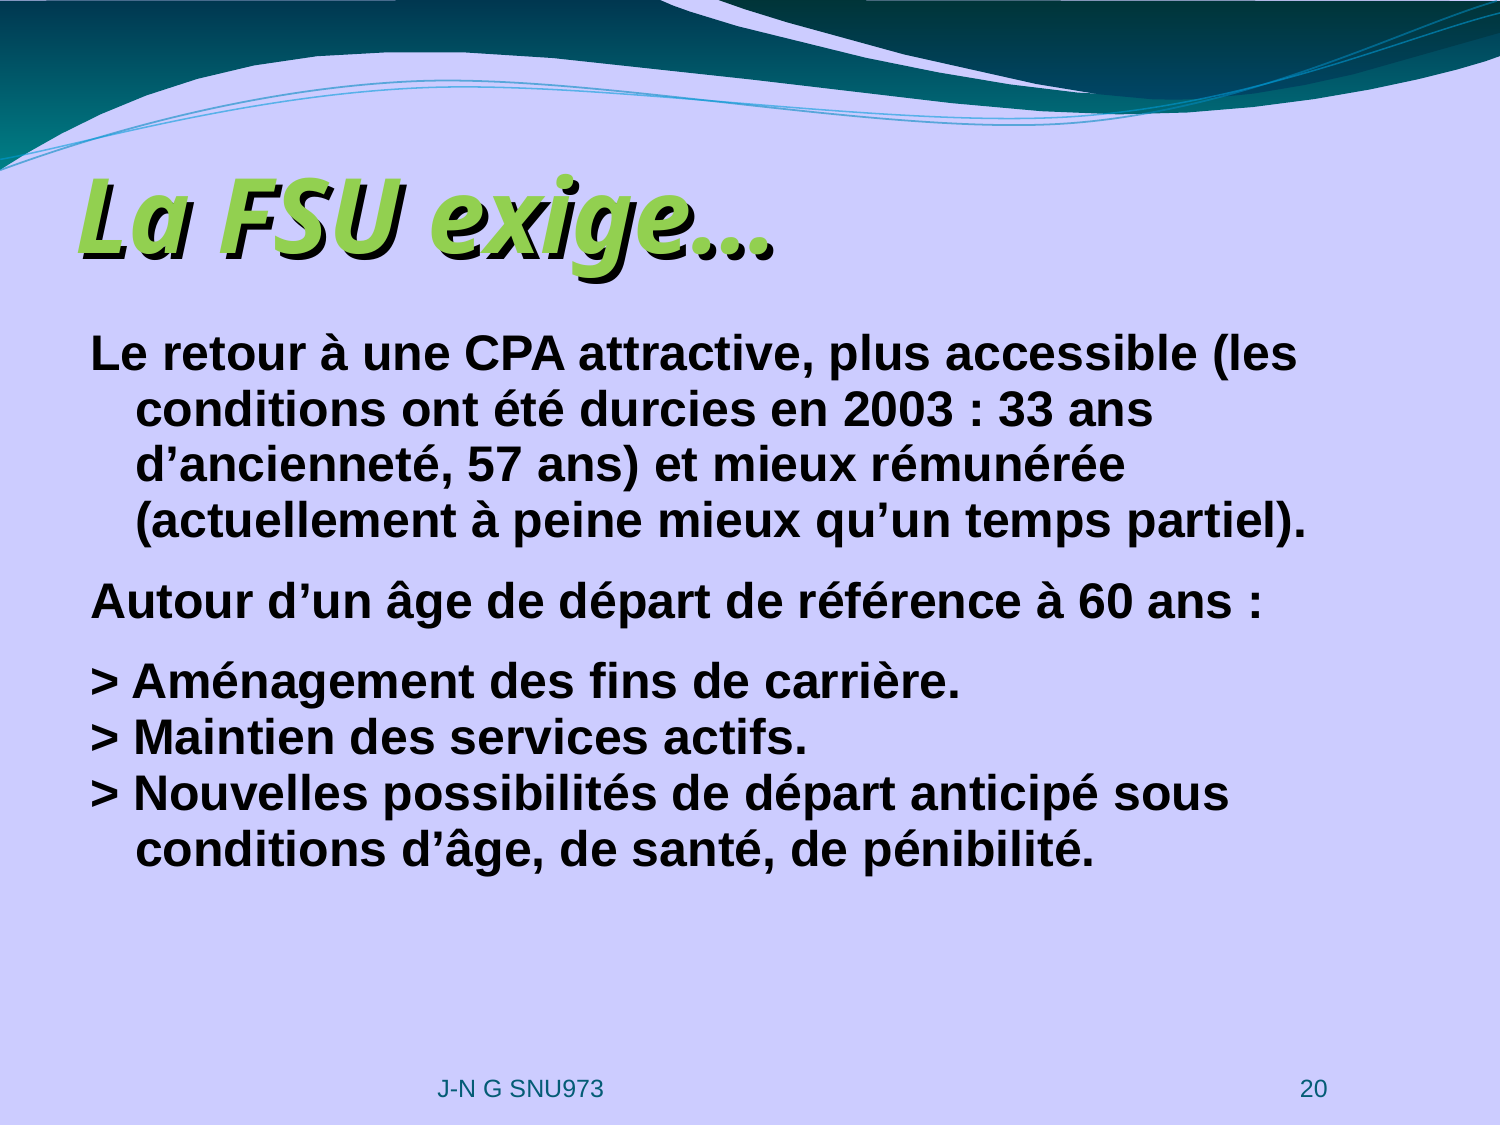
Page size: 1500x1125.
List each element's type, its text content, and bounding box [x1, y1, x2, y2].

title La FSU exige… [75, 115, 1426, 304]
text_box J-N G SNU973 [437, 1042, 988, 1103]
text_box 1 [1299, 1042, 1426, 1103]
list Le retour à une CPA attractive, plus accessible (les conditions ont été durcies en 2003 : 33 ans d’ancienneté, 57 ans) et mieux rémunérée (actuellement à peine mieux qu’un temps partiel). Autour d’un âge de départ de référence à 60 ans : > Aménagement des fins de carrière. > Maintien des services actifs. > Nouvelles possibilités de départ anticipé sous conditions d’âge, de santé, de pénibilité. [75, 317, 1426, 1038]
